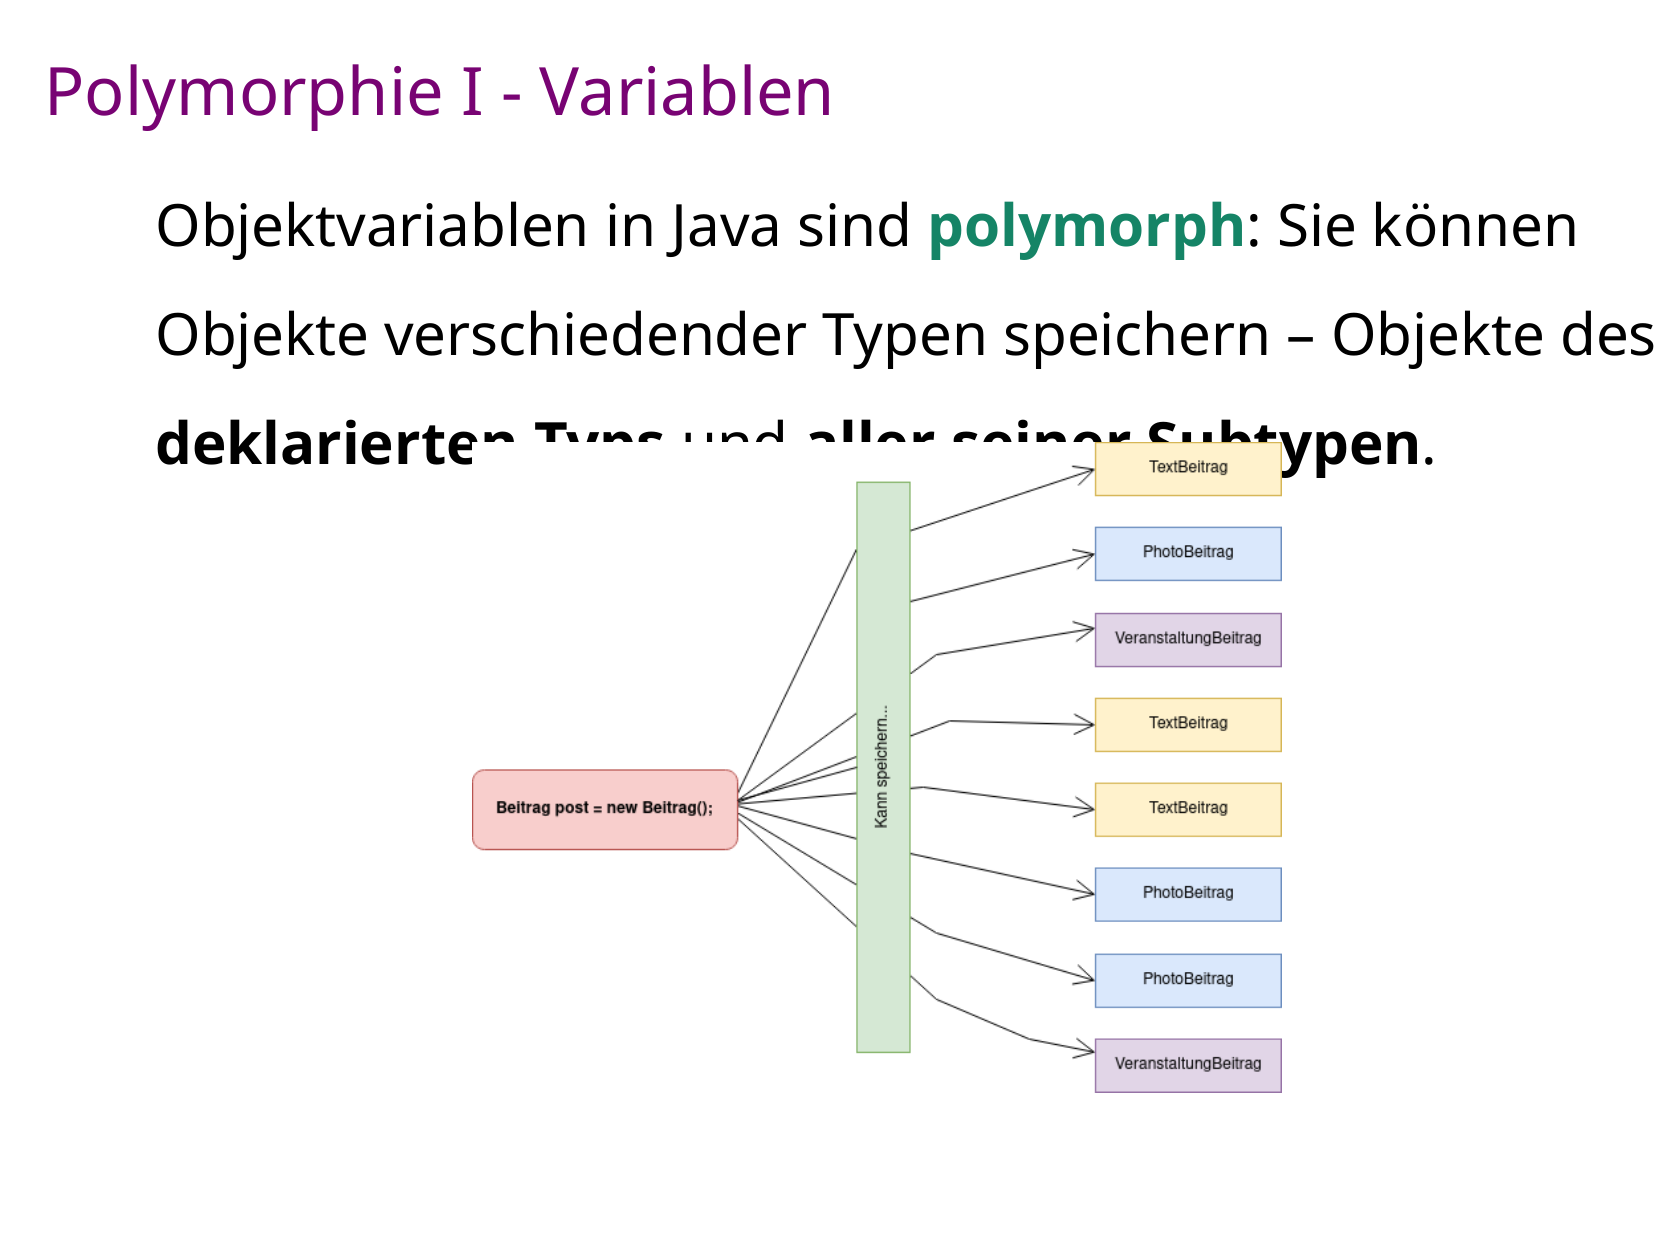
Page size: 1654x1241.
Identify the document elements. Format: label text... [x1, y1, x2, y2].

text_box Objektvariablen in Java sind polymorph: Sie können Objekte verschiedender Typen speichern – Objekte des deklarierten Typs und aller seiner Subtypen. [140, 177, 1595, 419]
title Polymorphie I - Variablen [29, 29, 1435, 148]
picture [472, 442, 1282, 1093]
